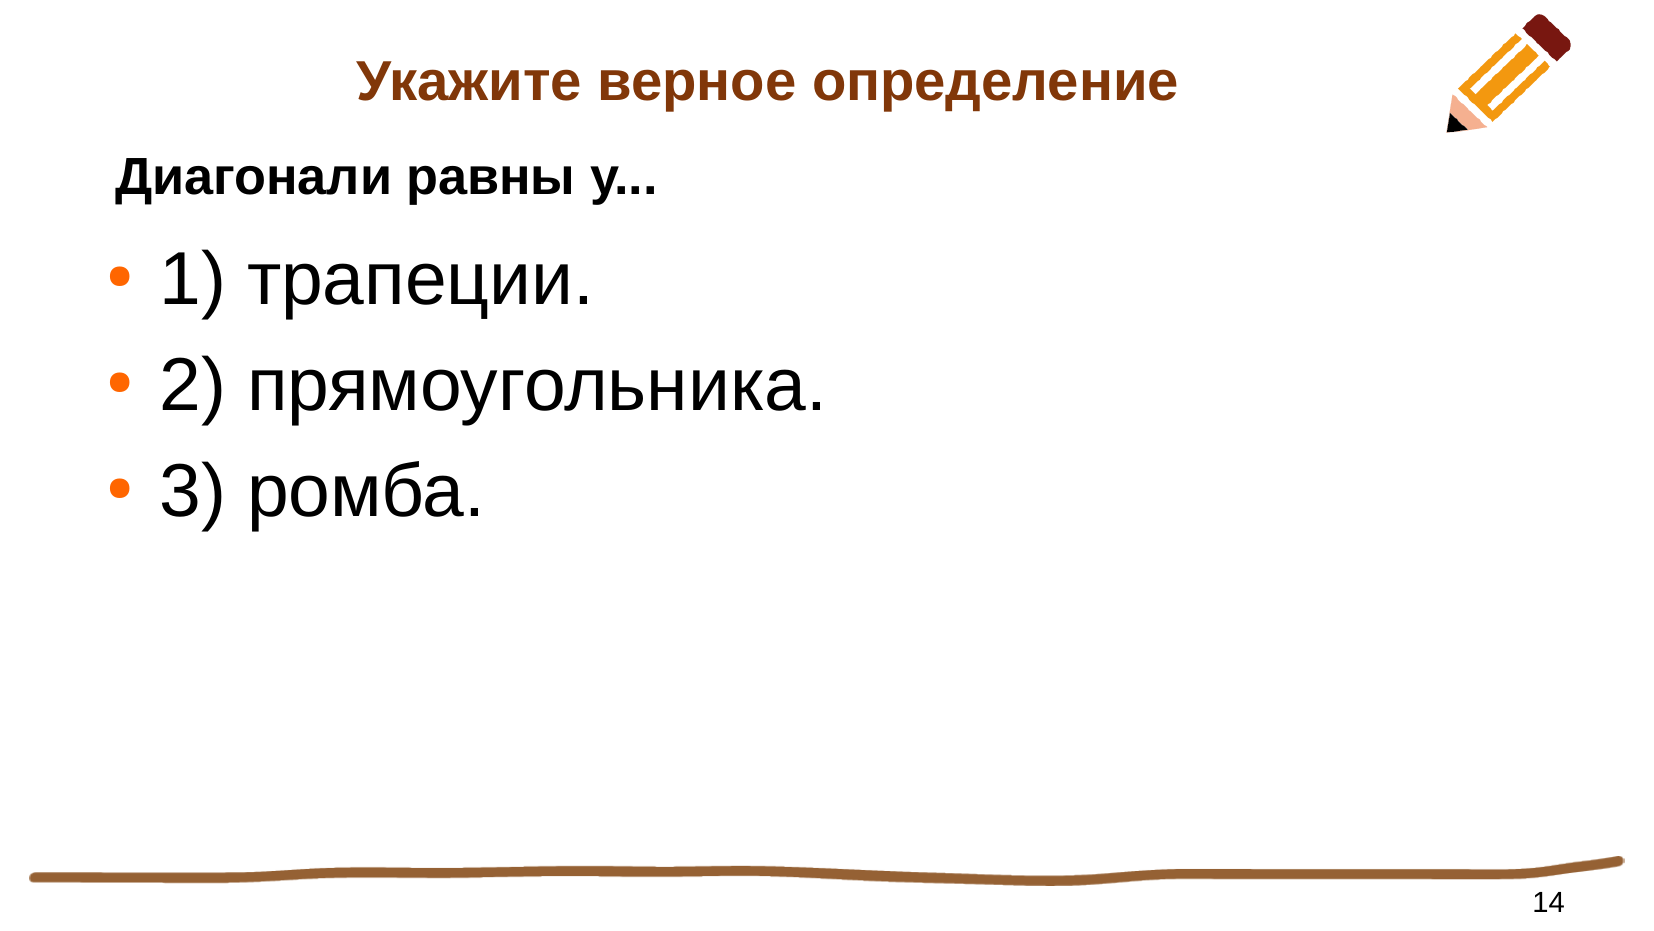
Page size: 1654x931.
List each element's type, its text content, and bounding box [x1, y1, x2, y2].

title Укажите верное определение [88, 29, 1447, 133]
picture [1446, 14, 1571, 133]
list 1) трапеции. 2) прямоугольника. 3) ромба. [88, 236, 1566, 857]
list Диагонали равны у... [88, 147, 1004, 207]
picture [29, 856, 1625, 886]
